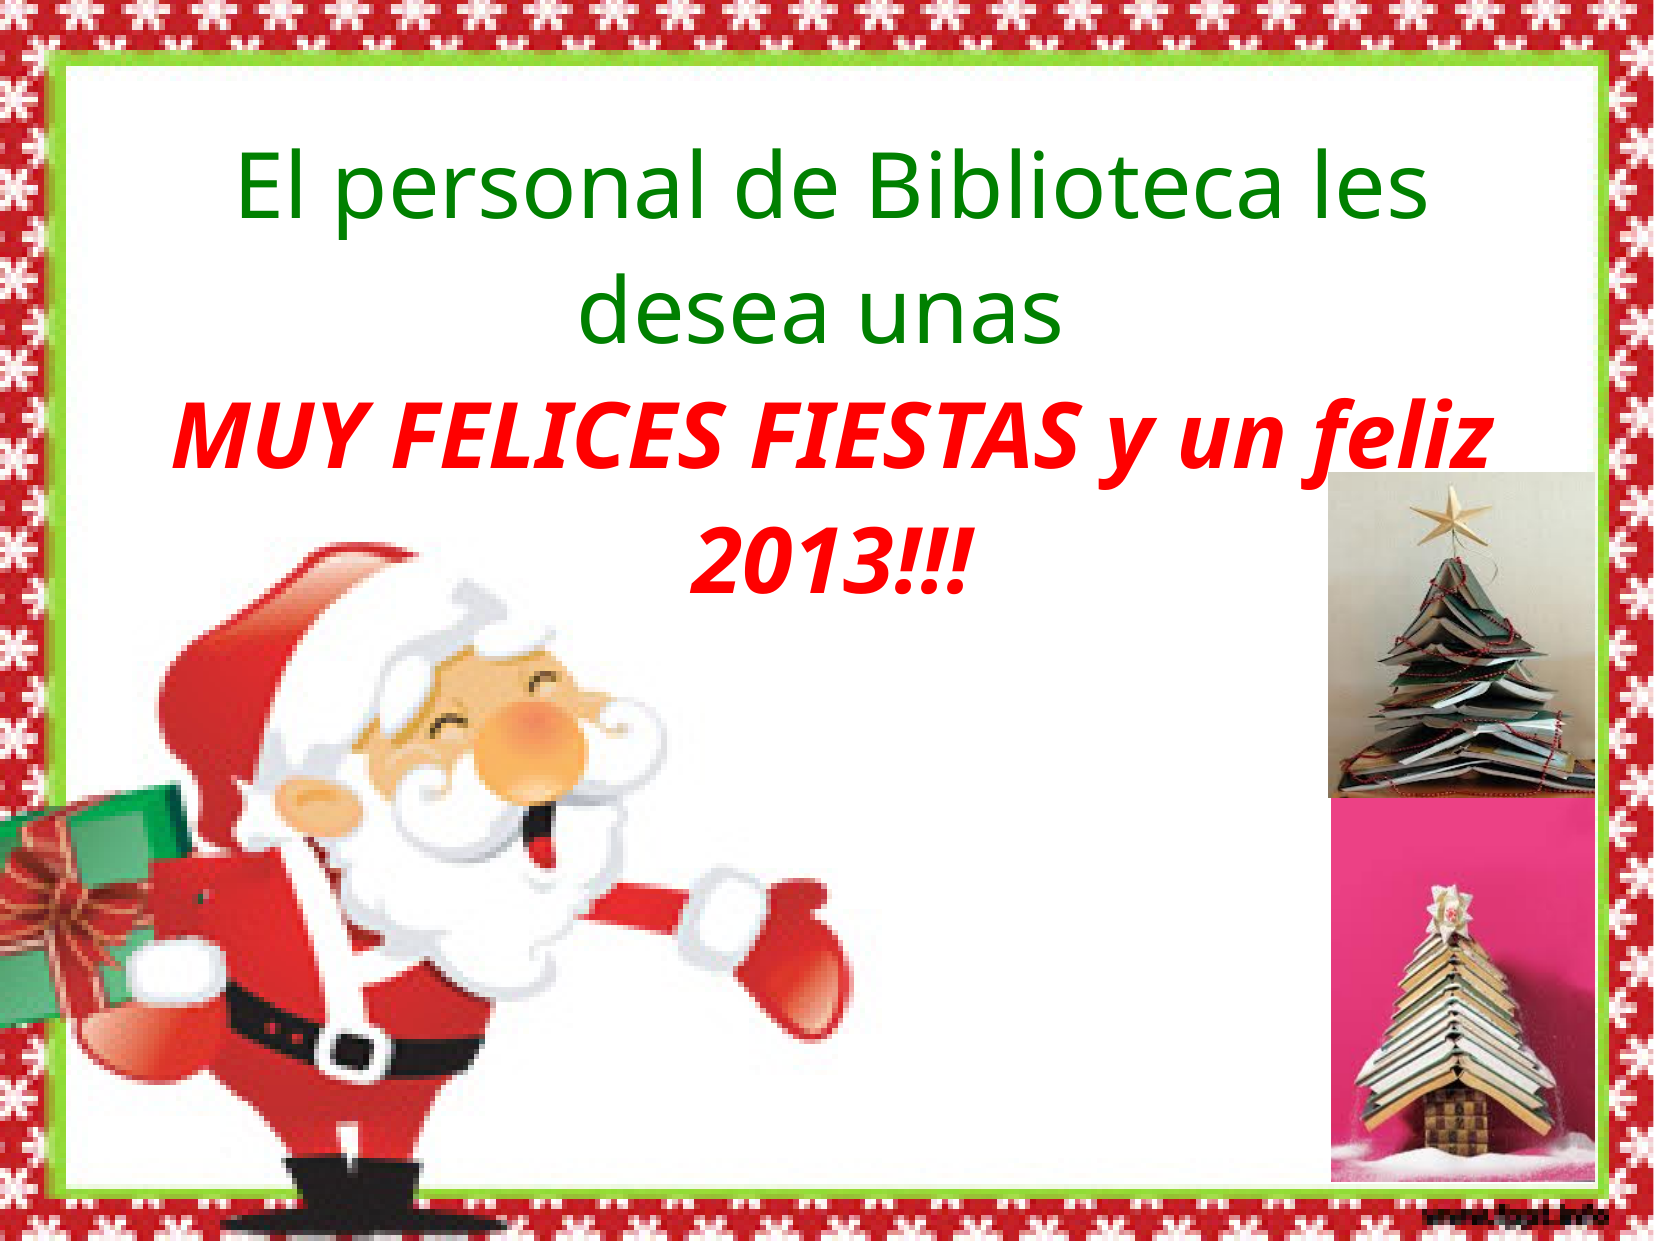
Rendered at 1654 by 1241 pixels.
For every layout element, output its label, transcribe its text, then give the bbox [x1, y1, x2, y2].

picture [0, 0, 1654, 1241]
title El personal de Biblioteca les desea unas MUY FELICES FIESTAS y un feliz 2013!!! [88, 118, 1577, 623]
